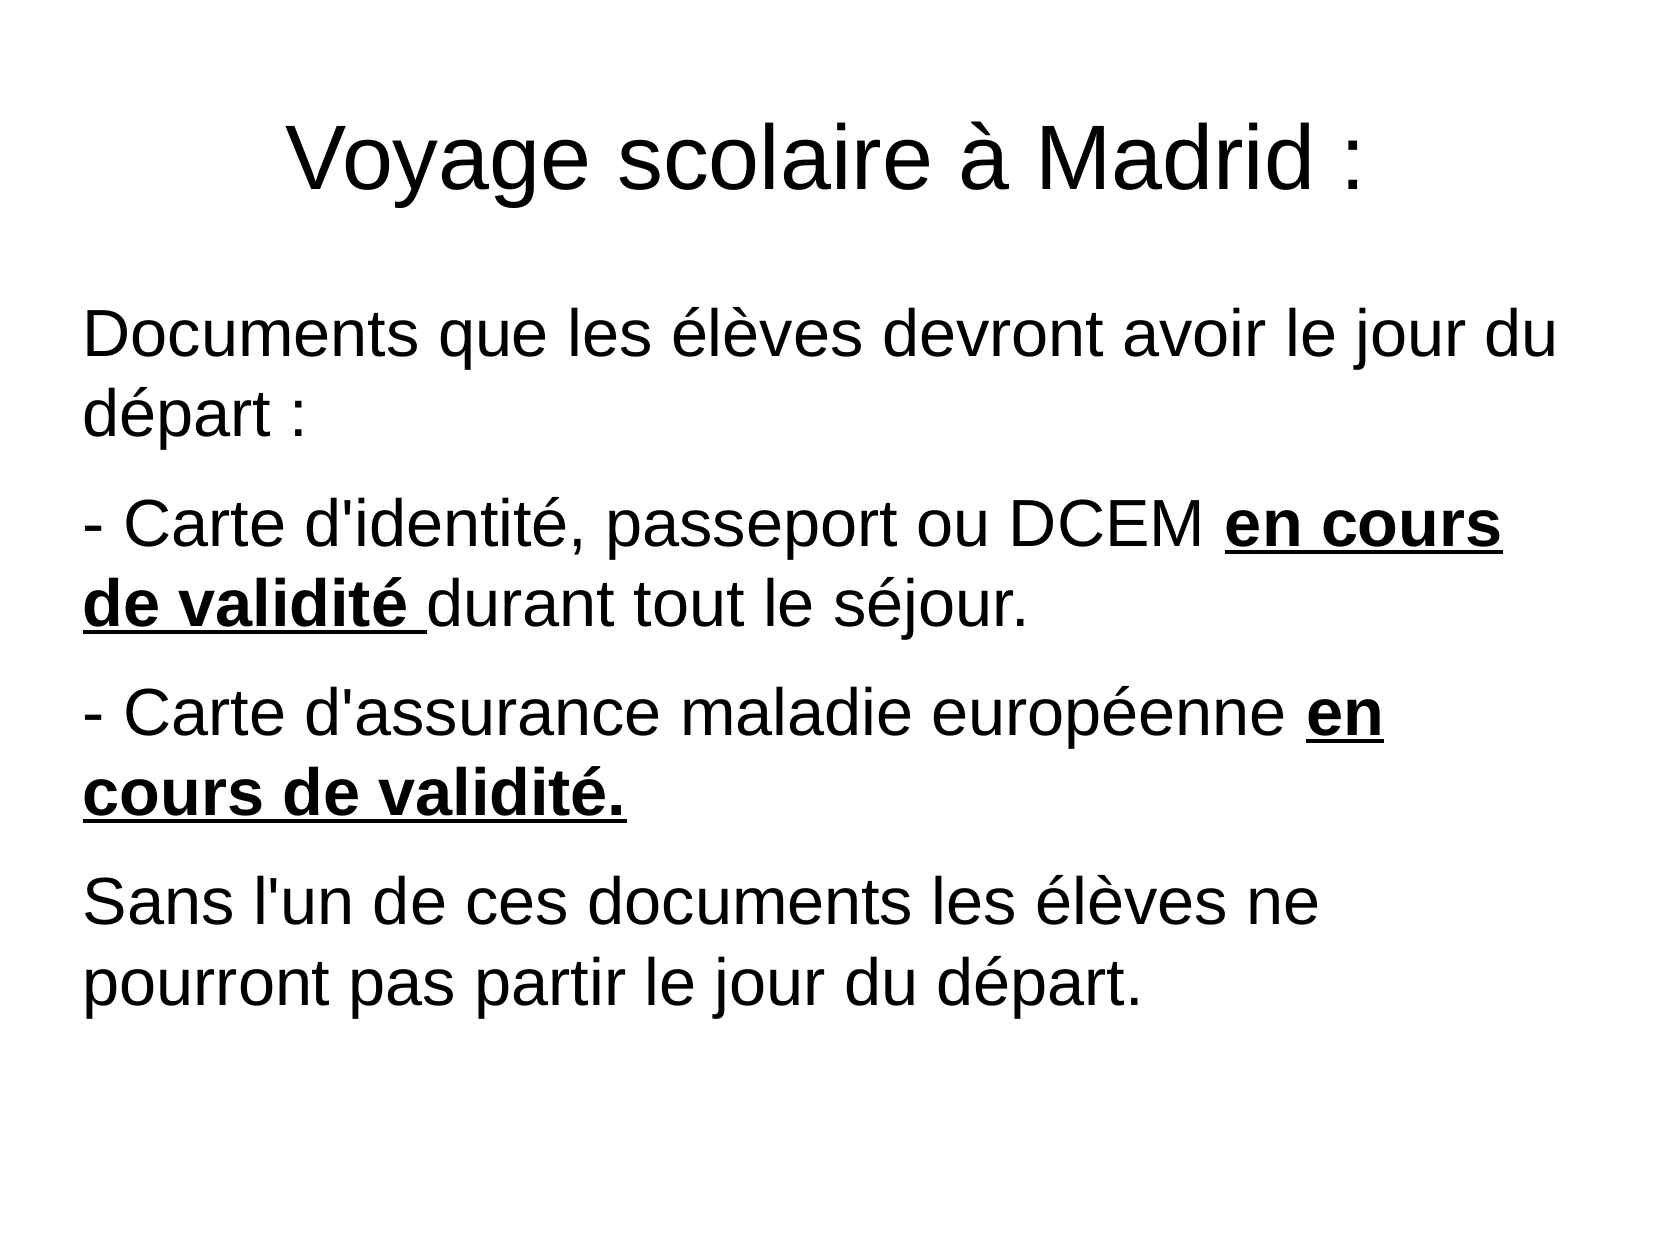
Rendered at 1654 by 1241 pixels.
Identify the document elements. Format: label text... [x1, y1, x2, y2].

subtitle Documents que les élèves devront avoir le jour du départ : - Carte d'identité, passeport ou DCEM en cours de validité durant tout le séjour. - Carte d'assurance maladie européenne en cours de validité. Sans l'un de ces documents les élèves ne pourront pas partir le jour du départ. [82, 290, 1571, 1010]
title Voyage scolaire à Madrid : [82, 49, 1571, 257]
